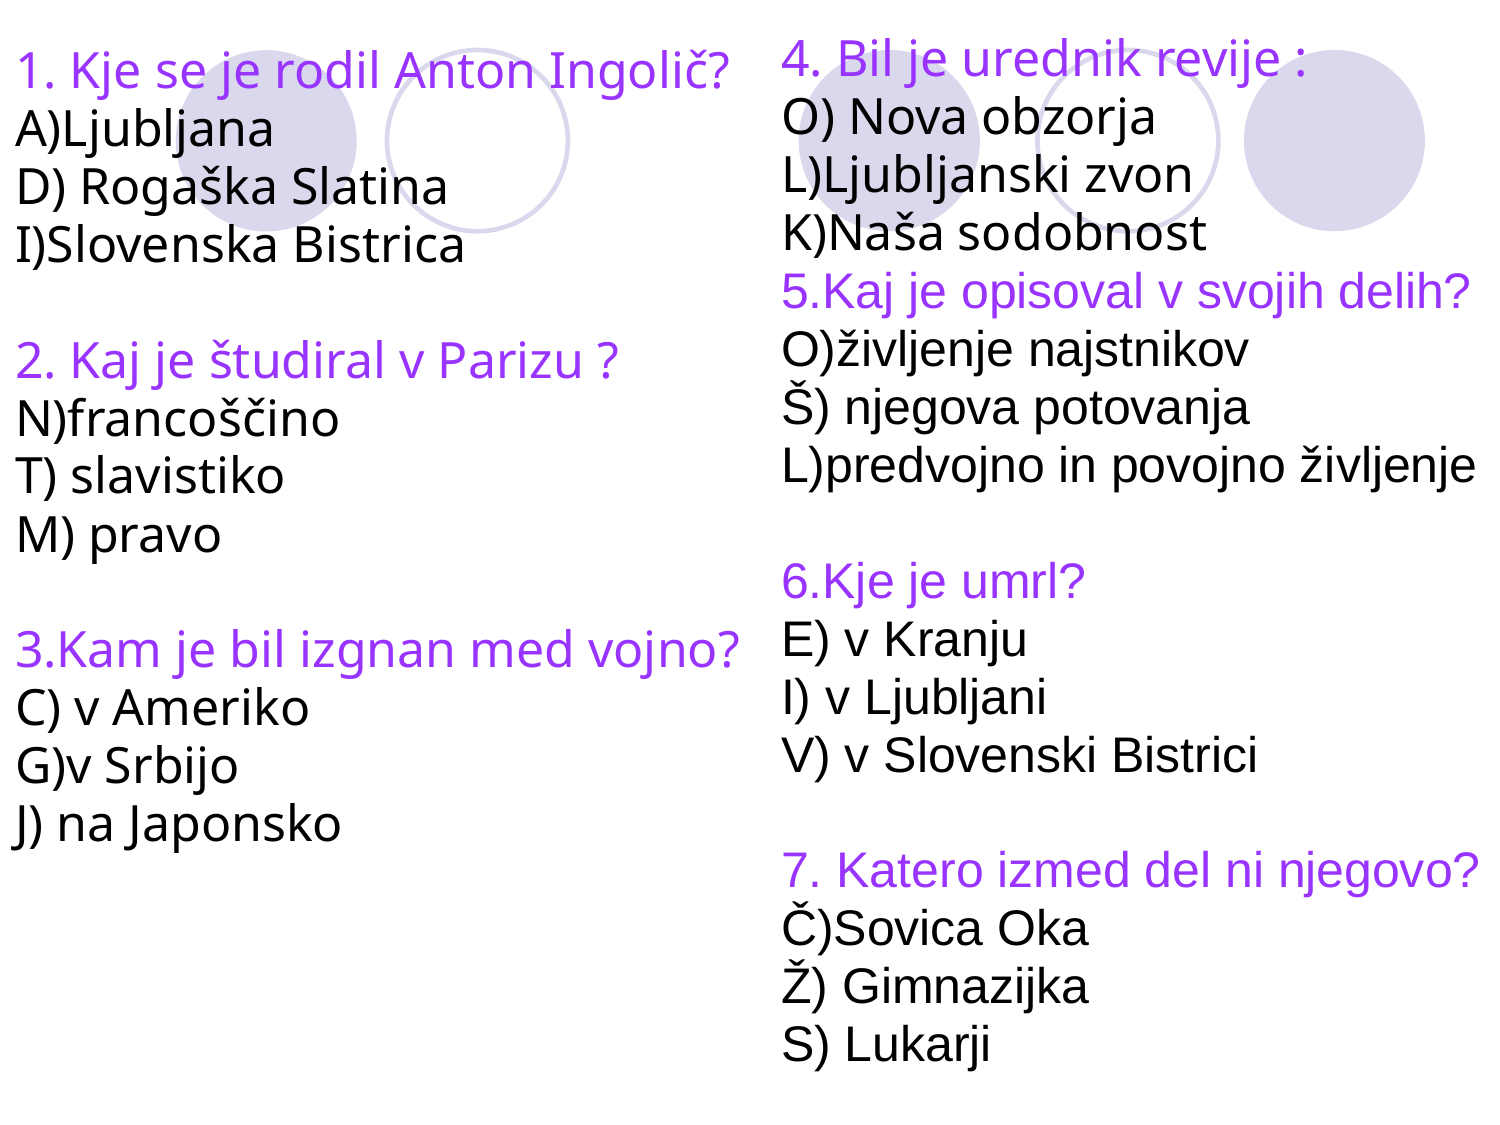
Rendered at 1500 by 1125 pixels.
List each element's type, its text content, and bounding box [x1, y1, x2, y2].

list 4. Bil je urednik revije : O) Nova obzorja L)Ljubljanski zvon K)Naša sodobnost 5.Kaj je opisoval v svojih delih? O)življenje najstnikov Š) njegova potovanja L)predvojno in povojno življenje 6.Kje je umrl? E) v Kranju I) v Ljubljani V) v Slovenski Bistrici 7. Katero izmed del ni njegovo? Č)Sovica Oka Ž) Gimnazijka S) Lukarji [765, 31, 1500, 1024]
list 1. Kje se je rodil Anton Ingolič? A)Ljubljana D) Rogaška Slatina I)Slovenska Bistrica 2. Kaj je študiral v Parizu ? N)francoščino T) slavistiko M) pravo 3.Kam je bil izgnan med vojno? C) v Ameriko G)v Srbijo J) na Japonsko [0, 42, 762, 1125]
